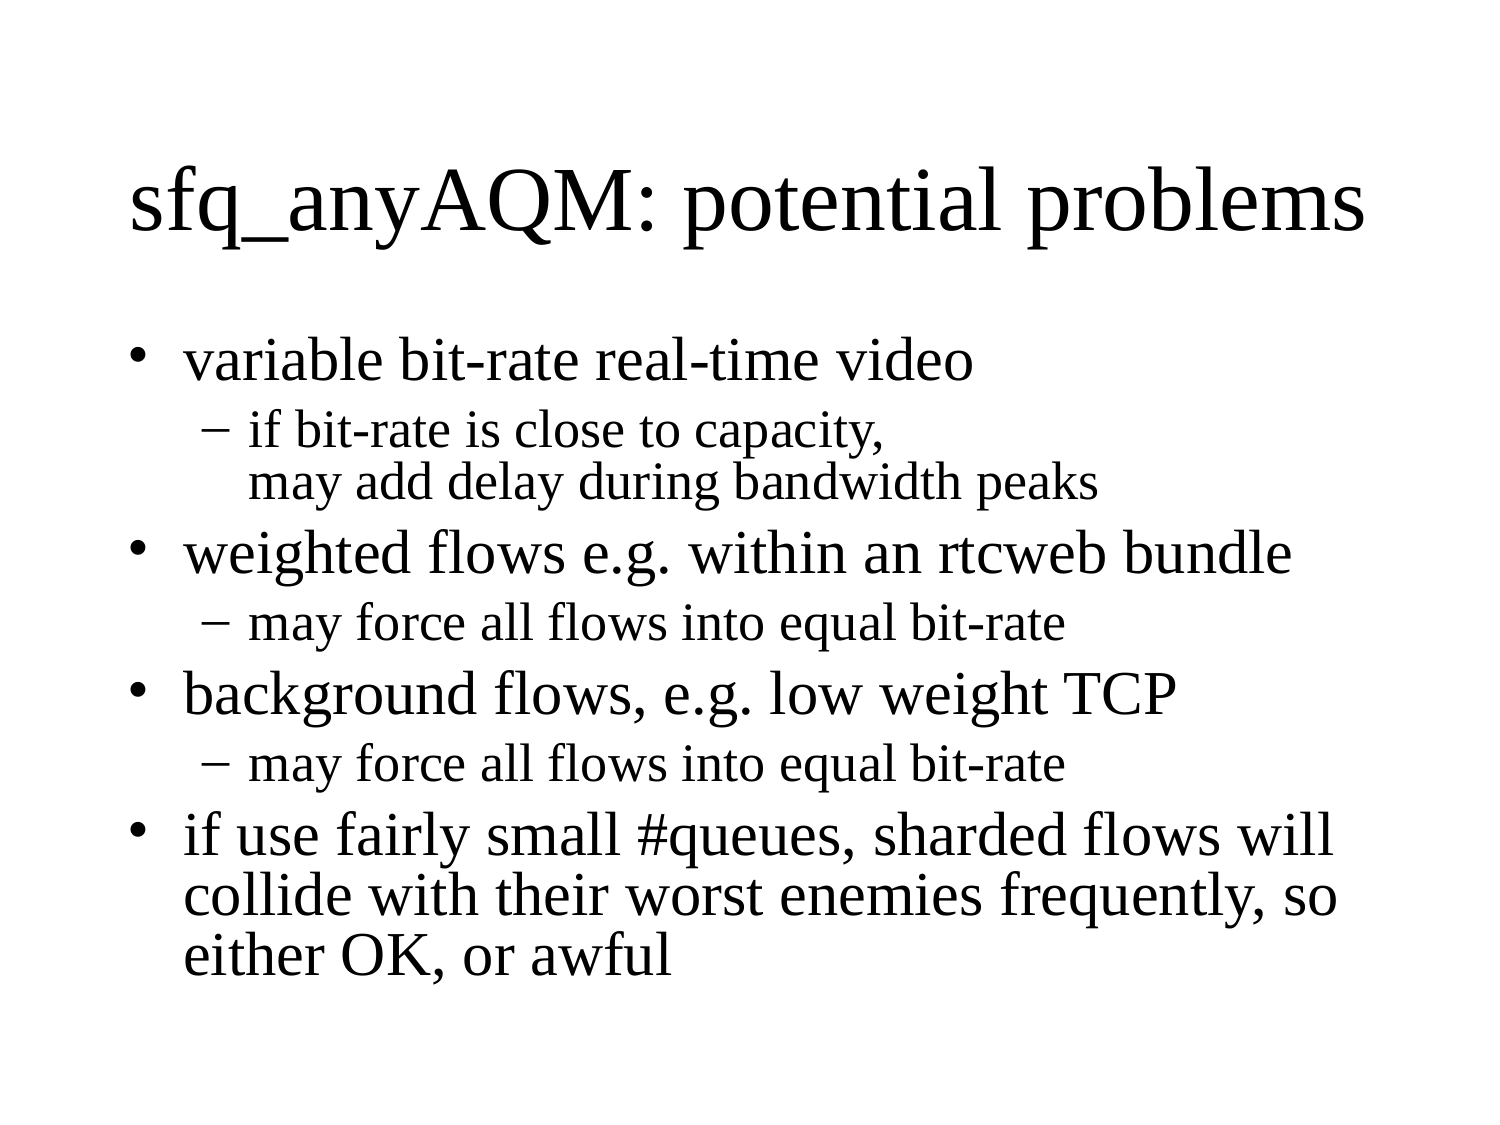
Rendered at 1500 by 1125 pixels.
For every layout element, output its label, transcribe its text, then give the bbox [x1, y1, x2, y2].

text_box sfq_anyAQM: potential problems [112, 99, 1388, 288]
text_box variable bit-rate real-time video if bit-rate is close to capacity, may add delay during bandwidth peaks weighted flows e.g. within an rtcweb bundle may force all flows into equal bit-rate background flows, e.g. low weight TCP may force all flows into equal bit-rate if use fairly small #queues, sharded flows will collide with their worst enemies frequently, so either OK, or awful [112, 324, 1388, 1000]
